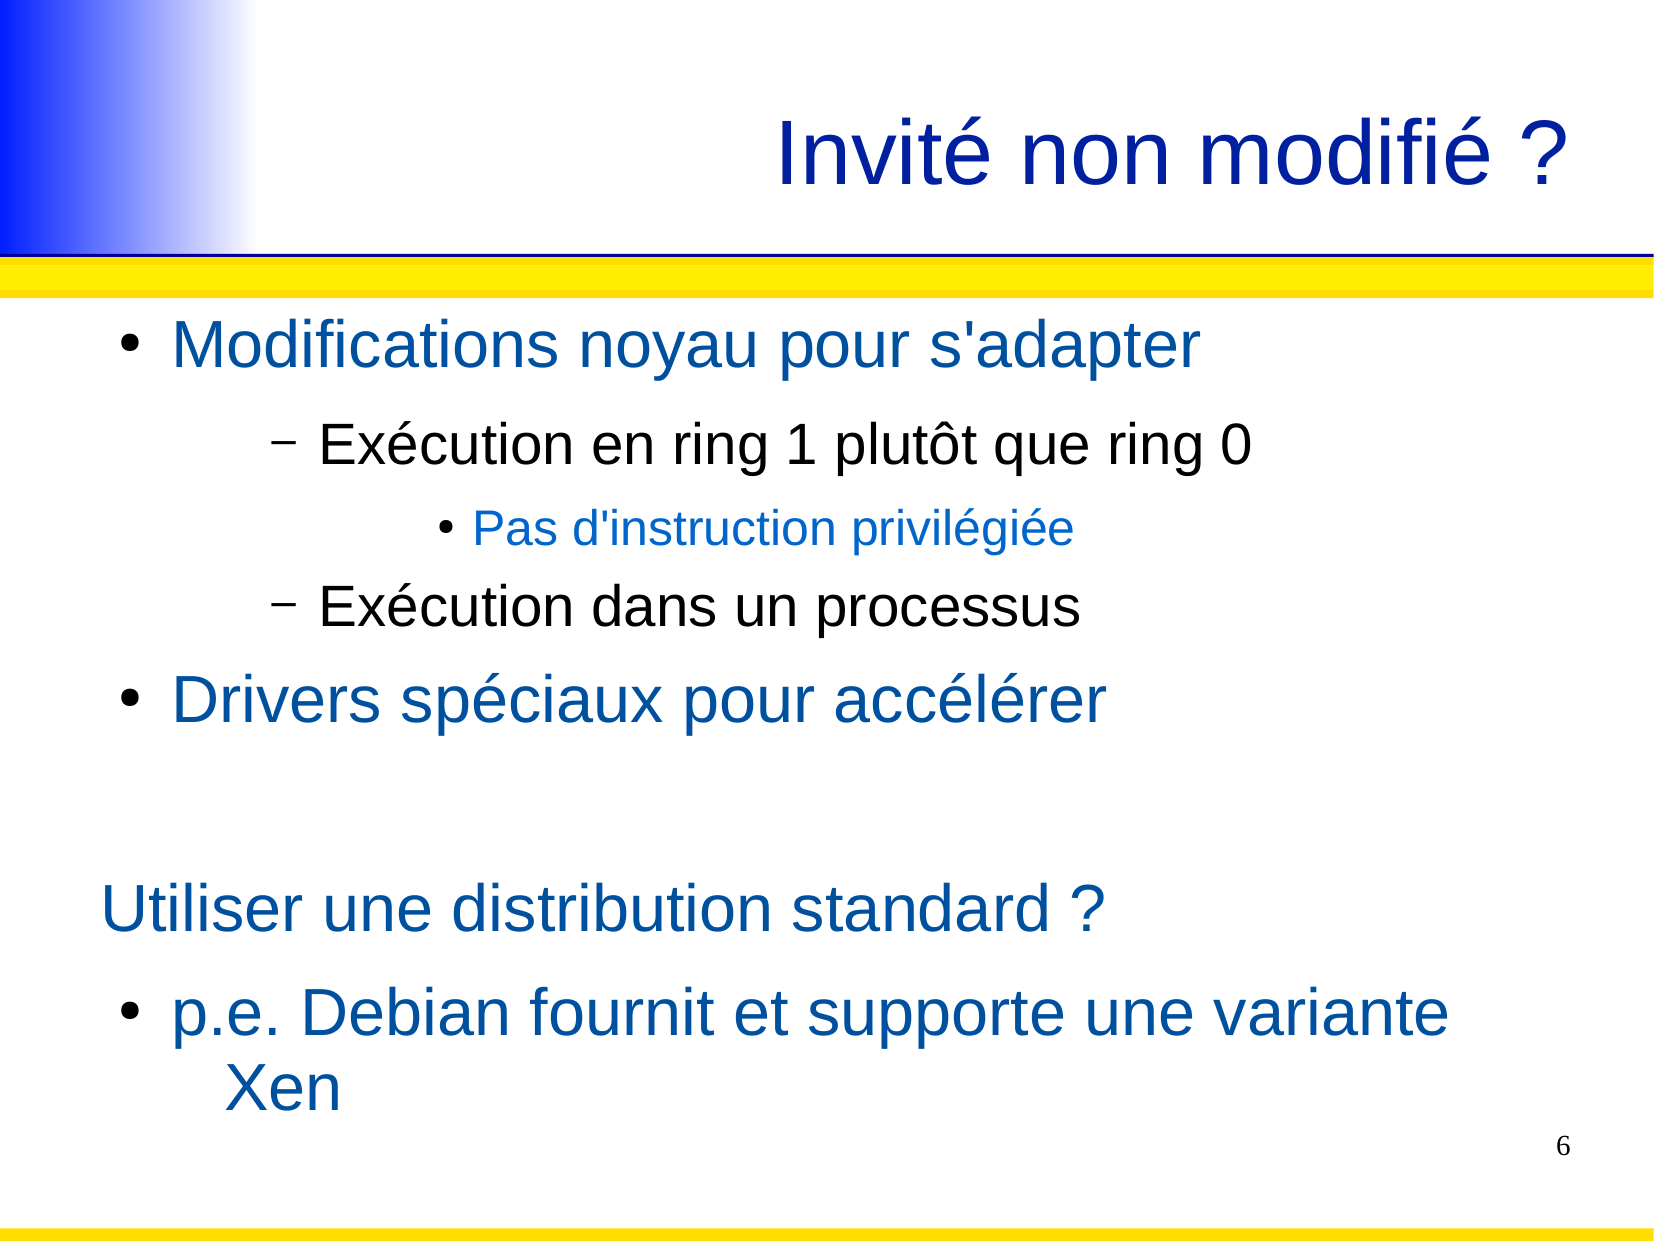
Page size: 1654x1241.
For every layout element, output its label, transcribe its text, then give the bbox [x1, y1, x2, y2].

title Invité non modifié ? [372, 49, 1571, 257]
list Modifications noyau pour s'adapter Exécution en ring 1 plutôt que ring 0 Pas d'instruction privilégiée Exécution dans un processus Drivers spéciaux pour accélérer Utiliser une distribution standard ? p.e. Debian fournit et supporte une variante Xen [82, 307, 1571, 1229]
